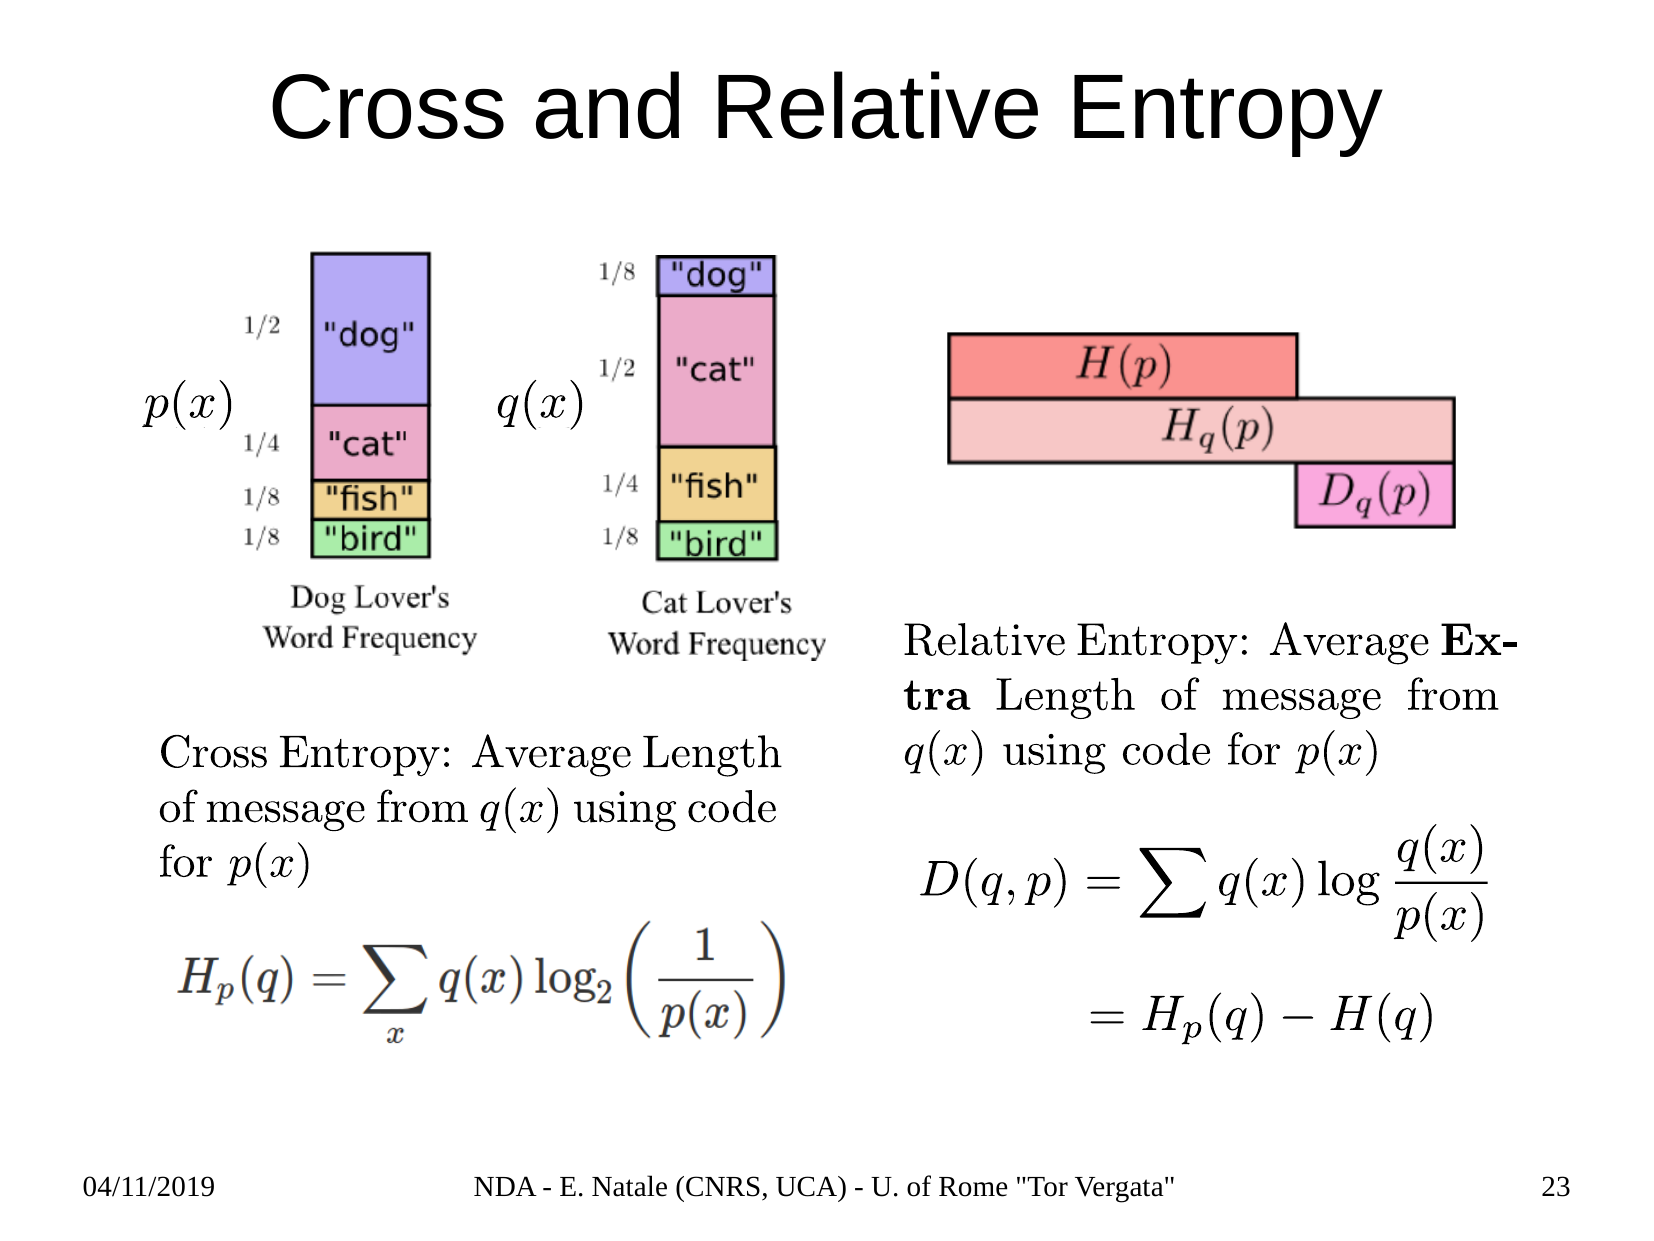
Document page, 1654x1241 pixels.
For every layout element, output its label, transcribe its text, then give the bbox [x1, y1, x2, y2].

text_box [1090, 992, 1432, 1045]
text_box [919, 824, 1488, 942]
picture [119, 225, 844, 693]
text_box [159, 734, 782, 888]
text_box [142, 379, 232, 430]
picture [161, 904, 794, 1056]
text_box [497, 379, 583, 430]
picture [929, 315, 1470, 548]
text_box [903, 622, 1517, 776]
title Cross and Relative Entropy [82, 49, 1571, 165]
